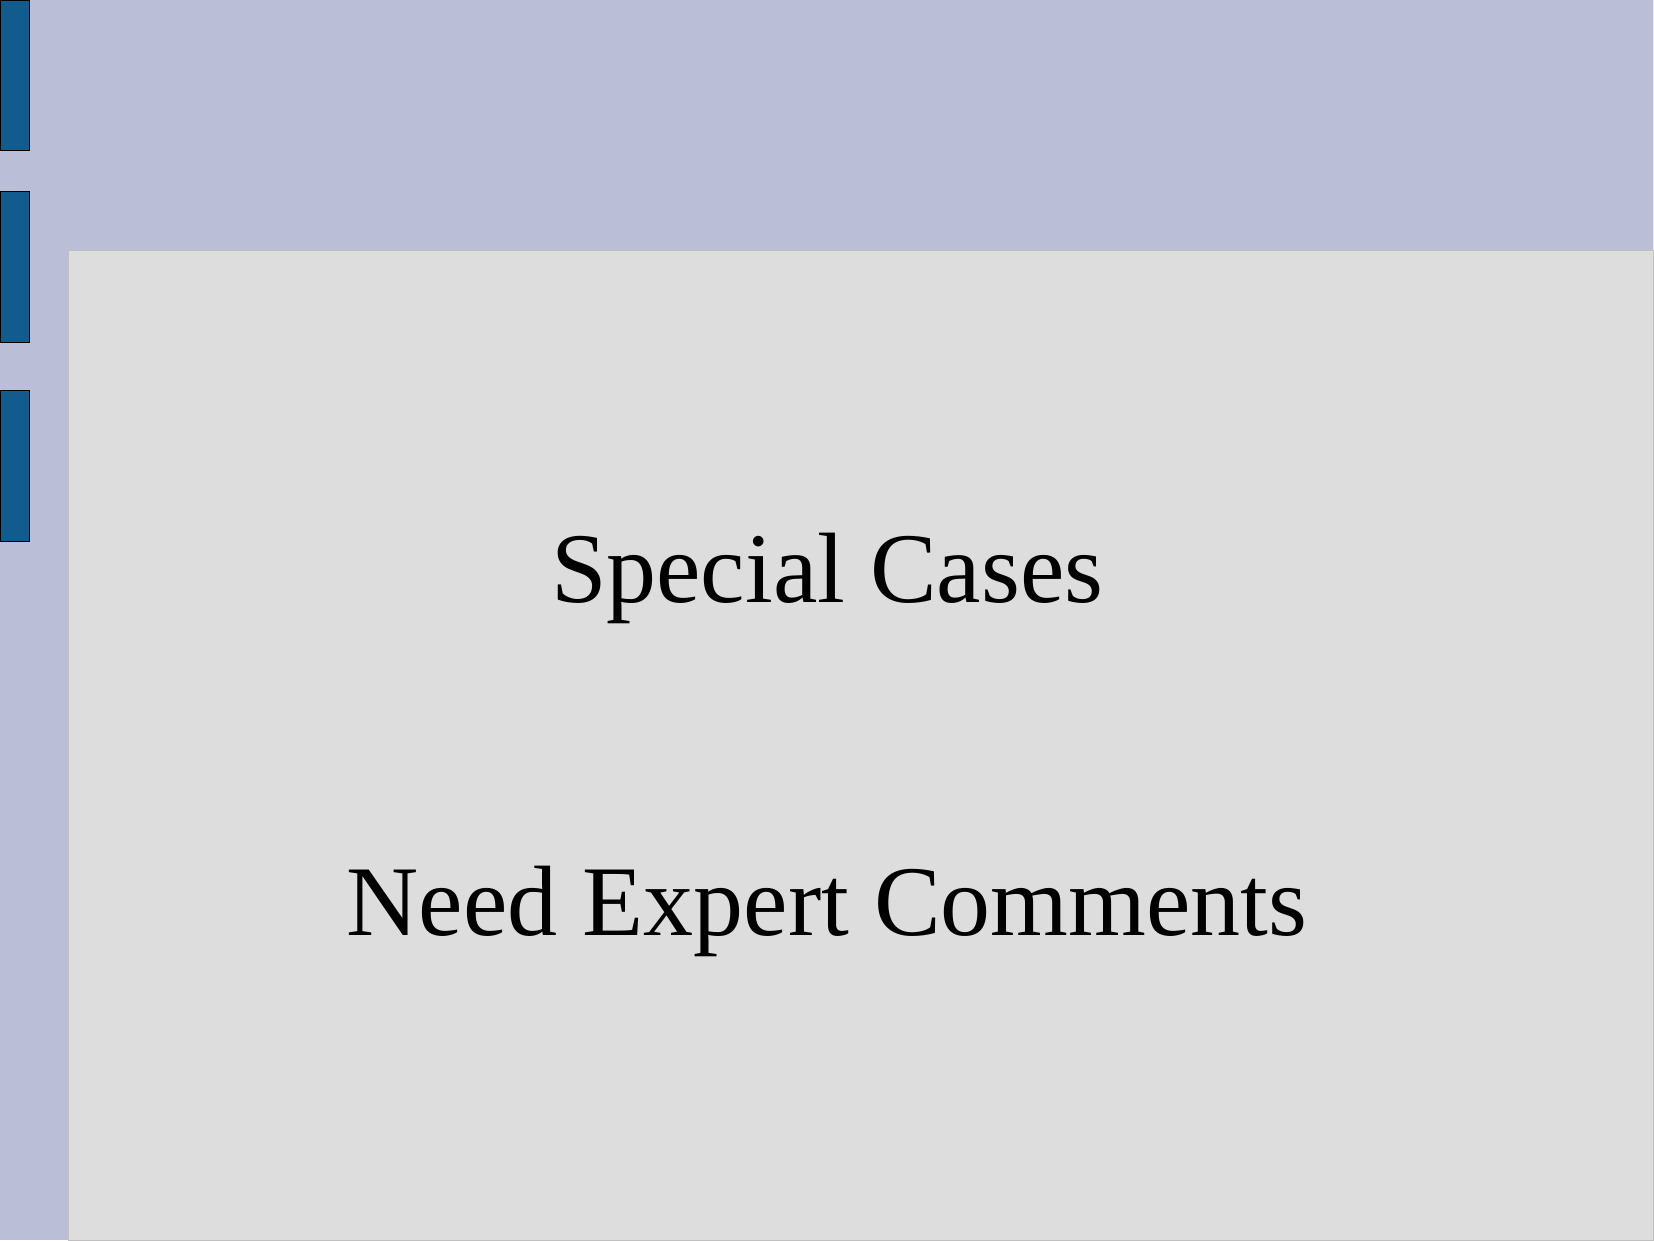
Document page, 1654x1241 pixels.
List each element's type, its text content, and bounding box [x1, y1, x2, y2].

subtitle Special Cases Need Expert Comments [121, 344, 1534, 1127]
